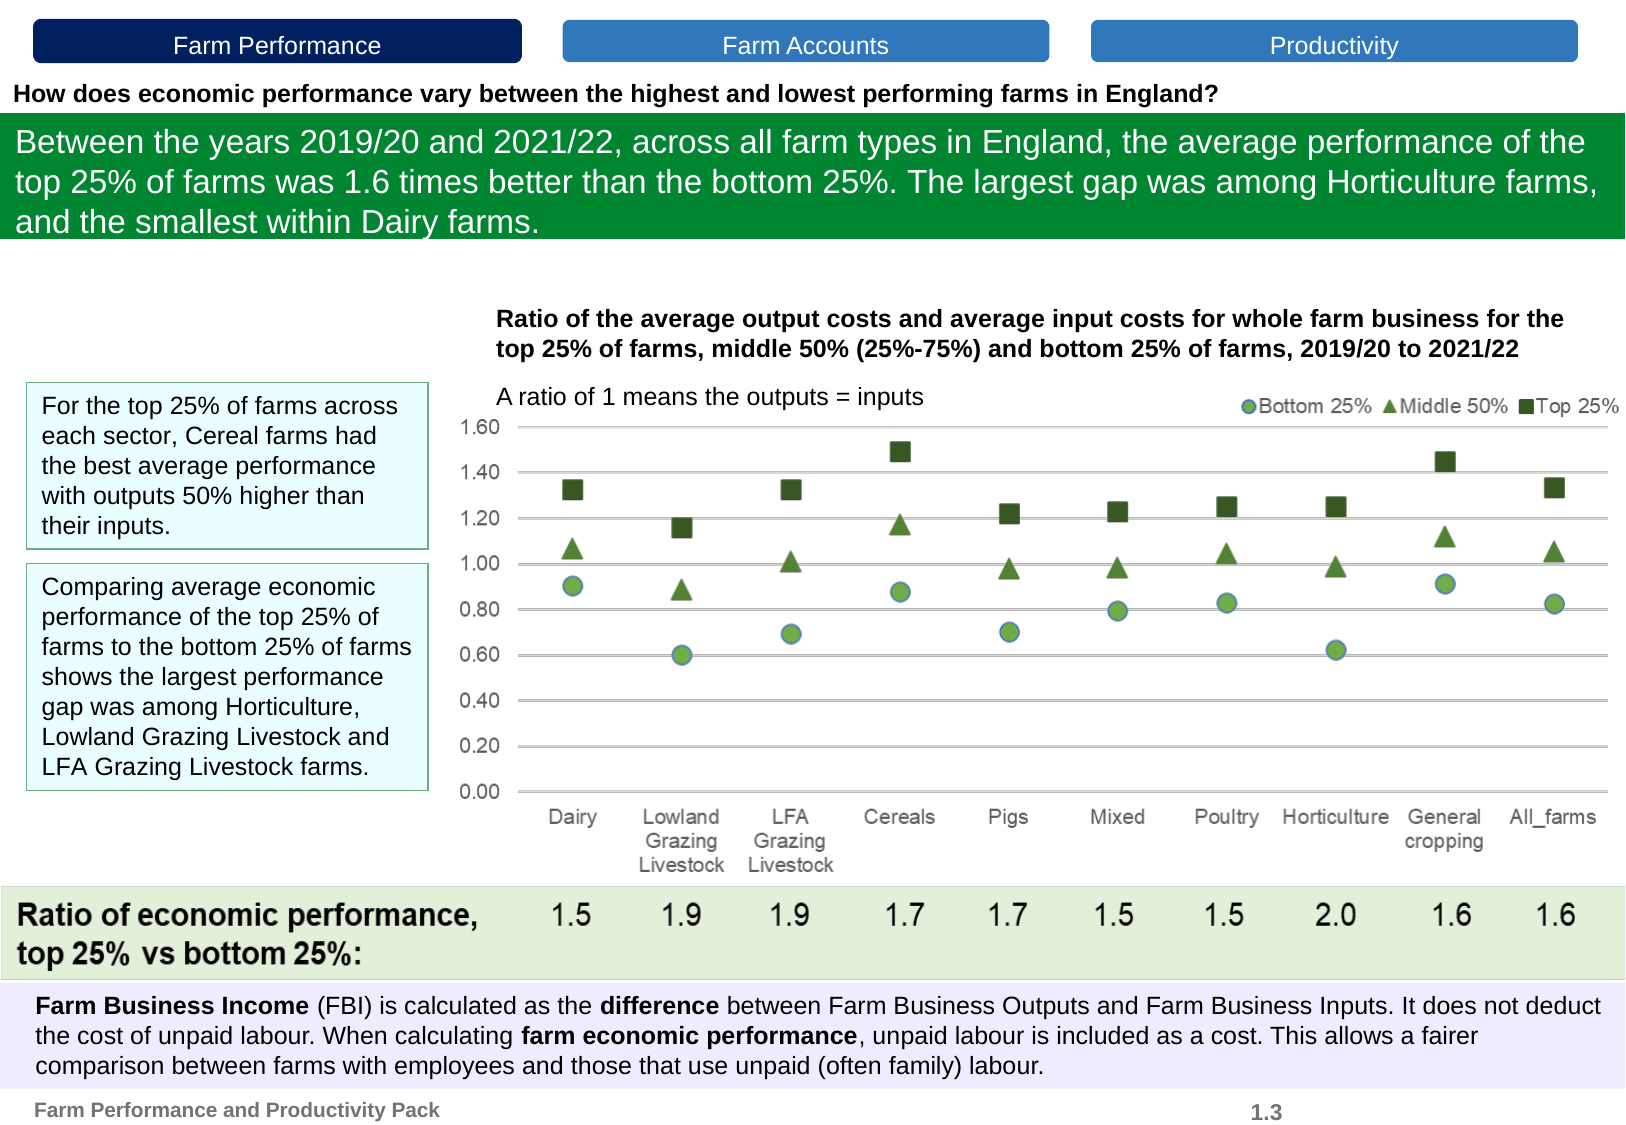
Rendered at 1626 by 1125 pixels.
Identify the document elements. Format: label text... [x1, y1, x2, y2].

text_box Between the years 2019/20 and 2021/22, across all farm types in England, the average performance of the top 25% of farms was 1.6 times better than the bottom 25%. The largest gap was among Horticulture farms, and the smallest within Dairy farms. [0, 113, 1625, 239]
text_box For the top 25% of farms across each sector, Cereal farms had the best average performance with outputs 50% higher than their inputs. [26, 382, 429, 550]
text_box 1.3 [1235, 1081, 1602, 1125]
text_box How does economic performance vary between the highest and lowest performing farms in England? [0, 70, 1247, 113]
picture [0, 370, 1625, 992]
text_box Ratio of the average output costs and average input costs for whole farm business for the top 25% of farms, middle 50% (25%-75%) and bottom 25% of farms, 2019/20 to 2021/22 [481, 295, 1601, 370]
text_box Comparing average economic performance of the top 25% of farms to the bottom 25% of farms shows the largest performance gap was among Horticulture, Lowland Grazing Livestock and LFA Grazing Livestock farms. [26, 563, 429, 791]
text_box Productivity [1091, 19, 1578, 63]
text_box Farm Performance [34, 19, 521, 63]
text_box Farm Accounts [562, 19, 1050, 63]
text_box Farm Business Income (FBI) is calculated as the difference between Farm Business Outputs and Farm Business Inputs. It does not deduct the cost of unpaid labour. When calculating farm economic performance, unpaid labour is included as a cost. This allows a fairer comparison between farms with employees and those that use unpaid (often family) labour. [0, 992, 1625, 1089]
text_box Farm Performance and Productivity Pack [34, 1097, 440, 1122]
